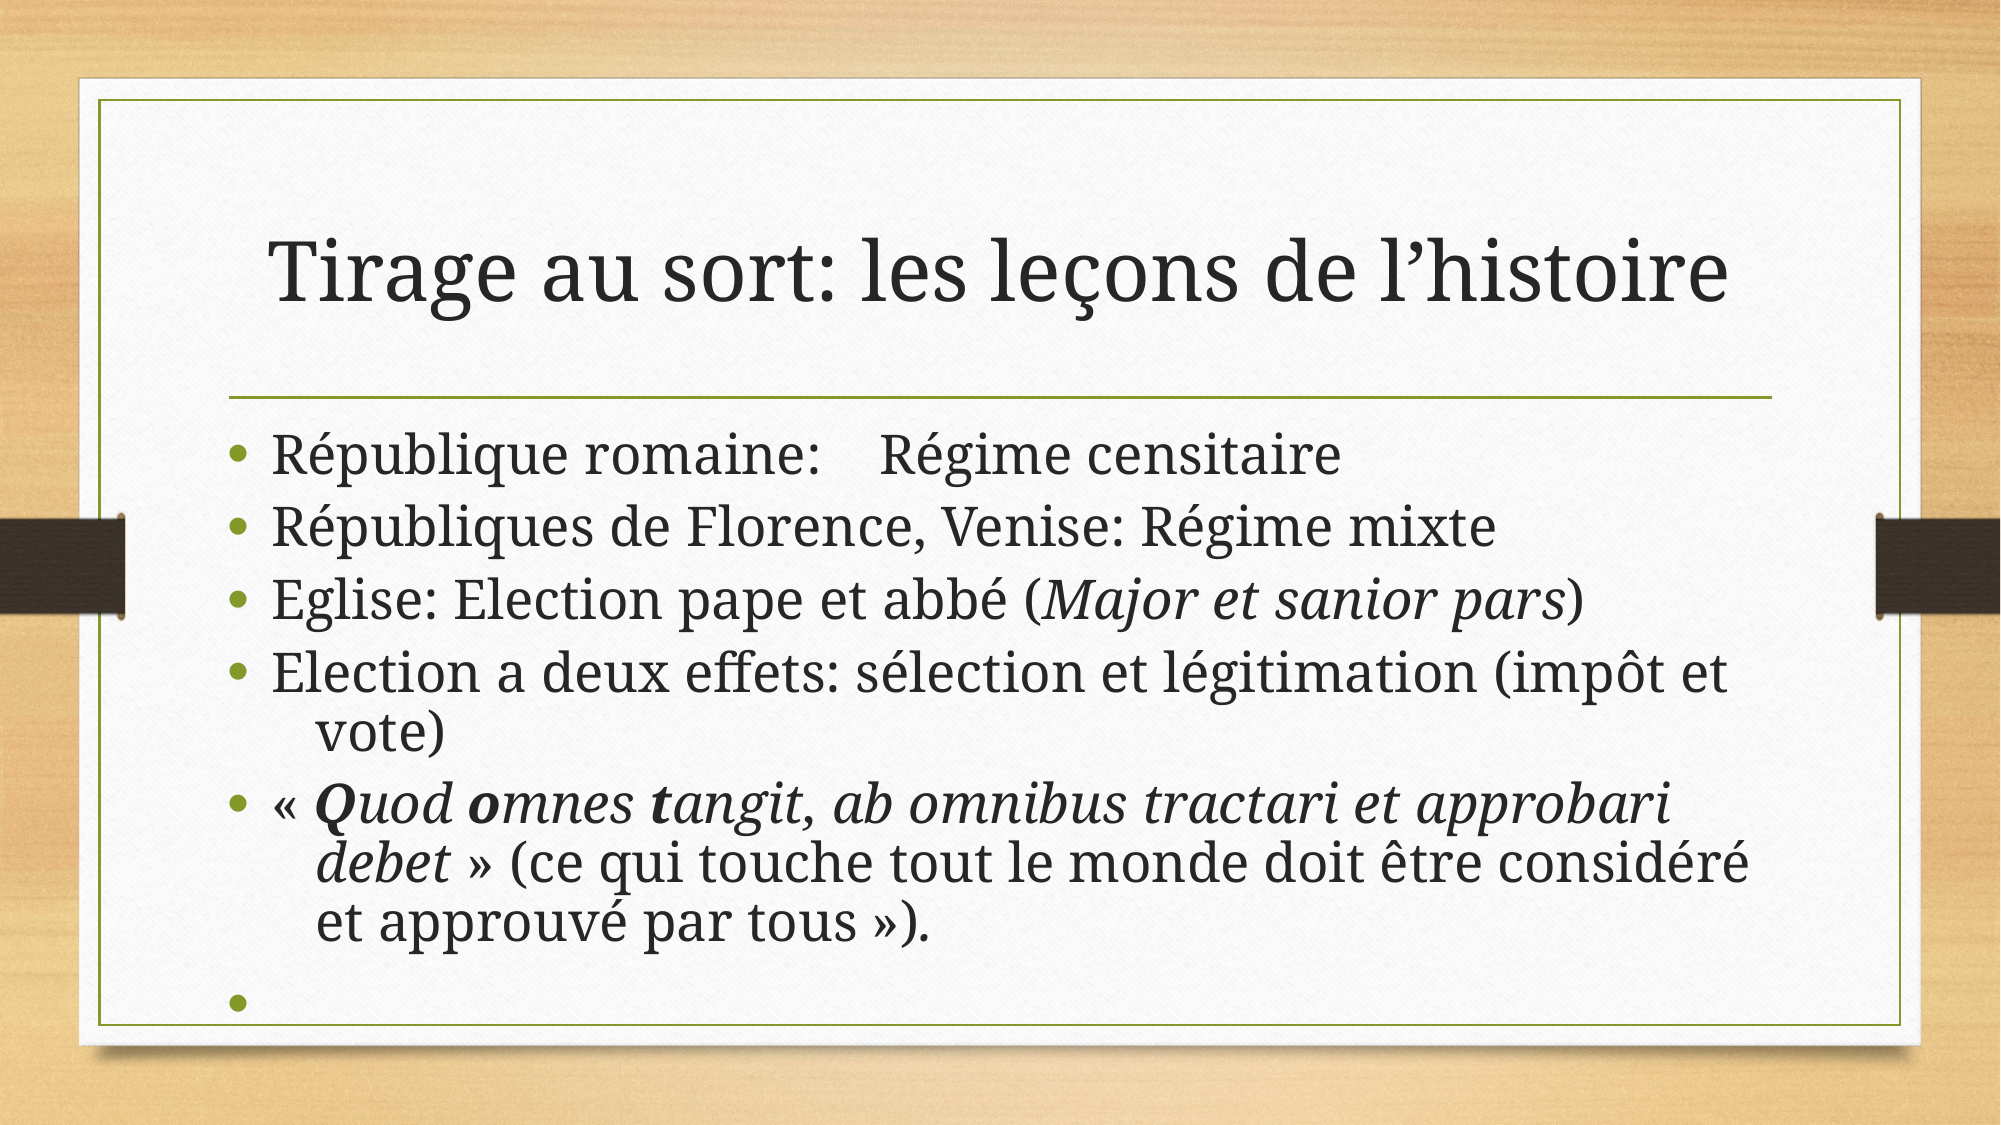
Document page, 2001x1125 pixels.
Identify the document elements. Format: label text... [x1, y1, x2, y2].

list République romaine: Régime censitaire Républiques de Florence, Venise: Régime mixte Eglise: Election pape et abbé (Major et sanior pars) Election a deux effets: sélection et légitimation (impôt et vote) « Quod omnes tangit, ab omnibus tractari et approbari debet » (ce qui touche tout le monde doit être considéré et approuvé par tous »). [212, 419, 1788, 964]
title Tirage au sort: les leçons de l’histoire [212, 161, 1788, 376]
